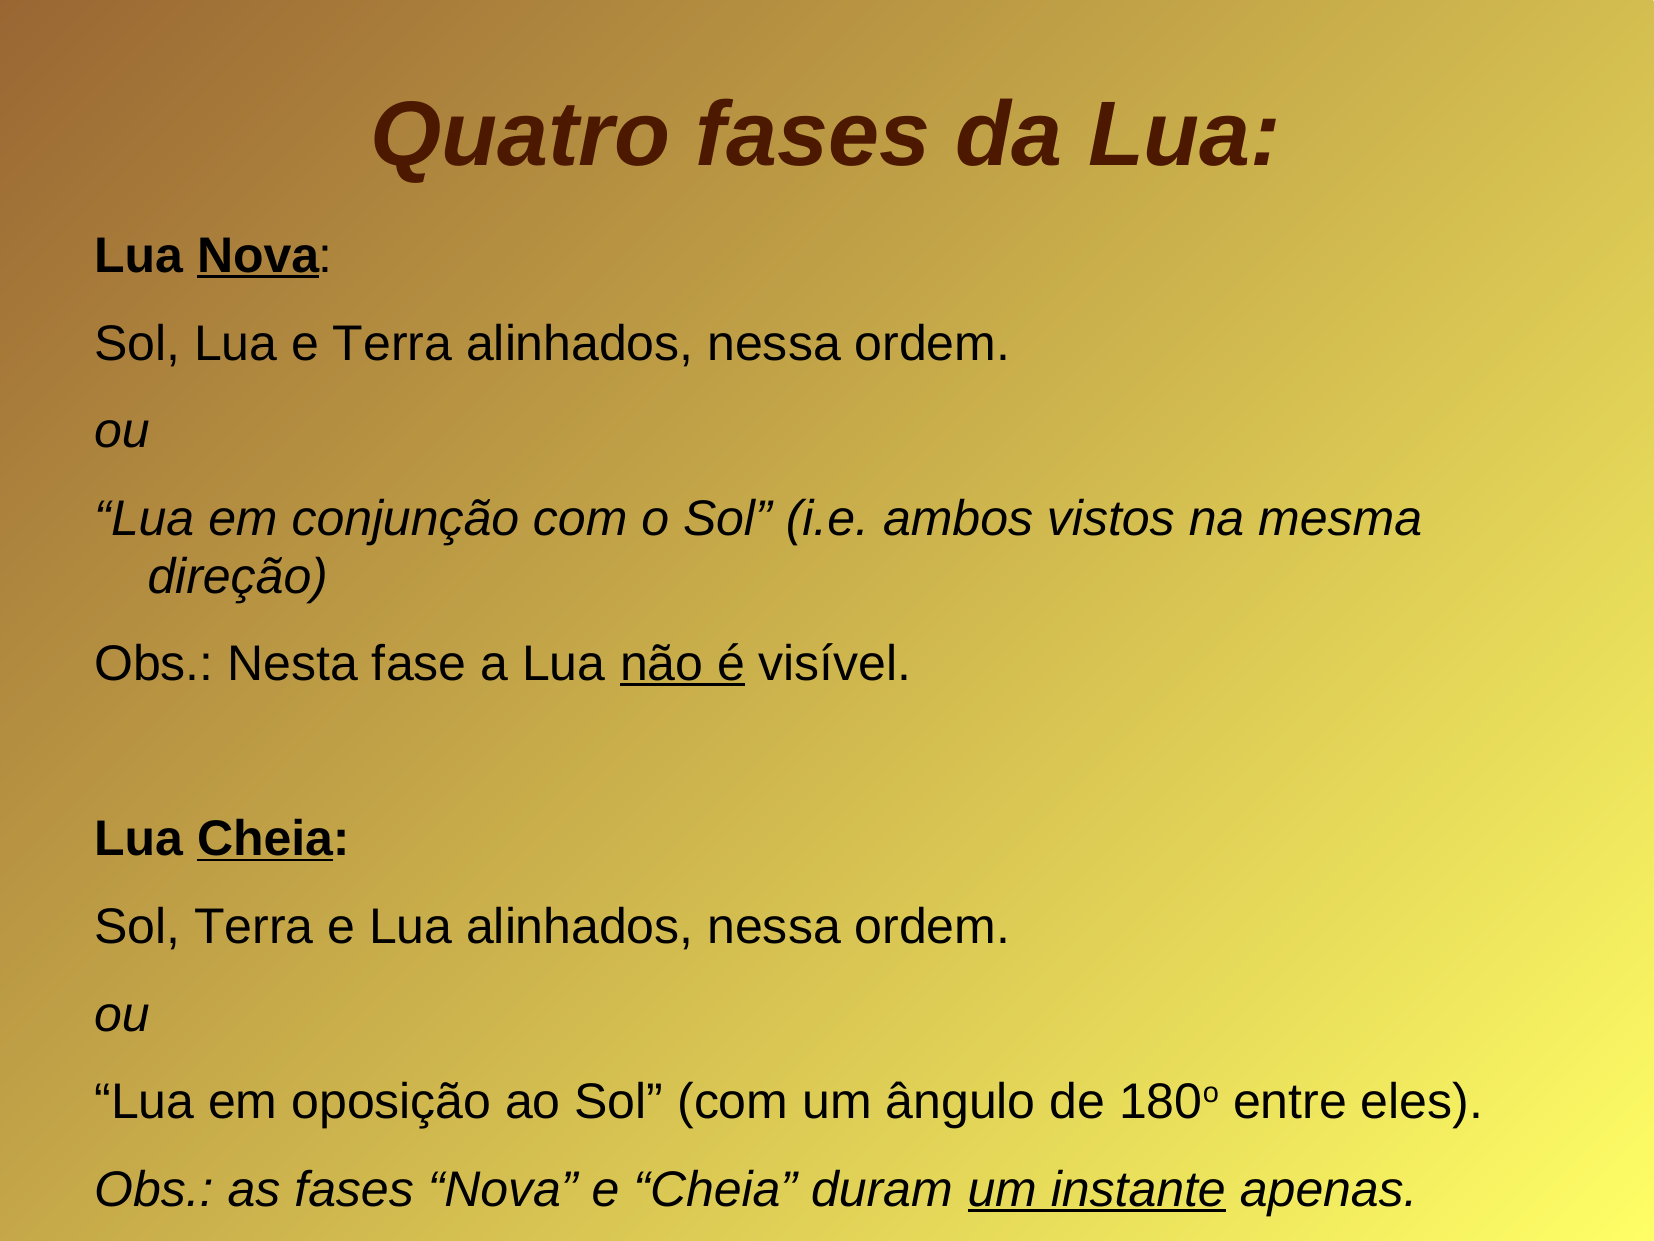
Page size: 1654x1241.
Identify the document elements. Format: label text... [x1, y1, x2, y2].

list Lua Nova: Sol, Lua e Terra alinhados, nessa ordem. ou “Lua em conjunção com o Sol” (i.e. ambos vistos na mesma direção) Obs.: Nesta fase a Lua não é visível. Lua Cheia: Sol, Terra e Lua alinhados, nessa ordem. ou “Lua em oposição ao Sol” (com um ângulo de 180o entre eles). Obs.: as fases “Nova” e “Cheia” duram um instante apenas. [76, 225, 1565, 1215]
title Quatro fases da Lua: [82, 37, 1571, 226]
